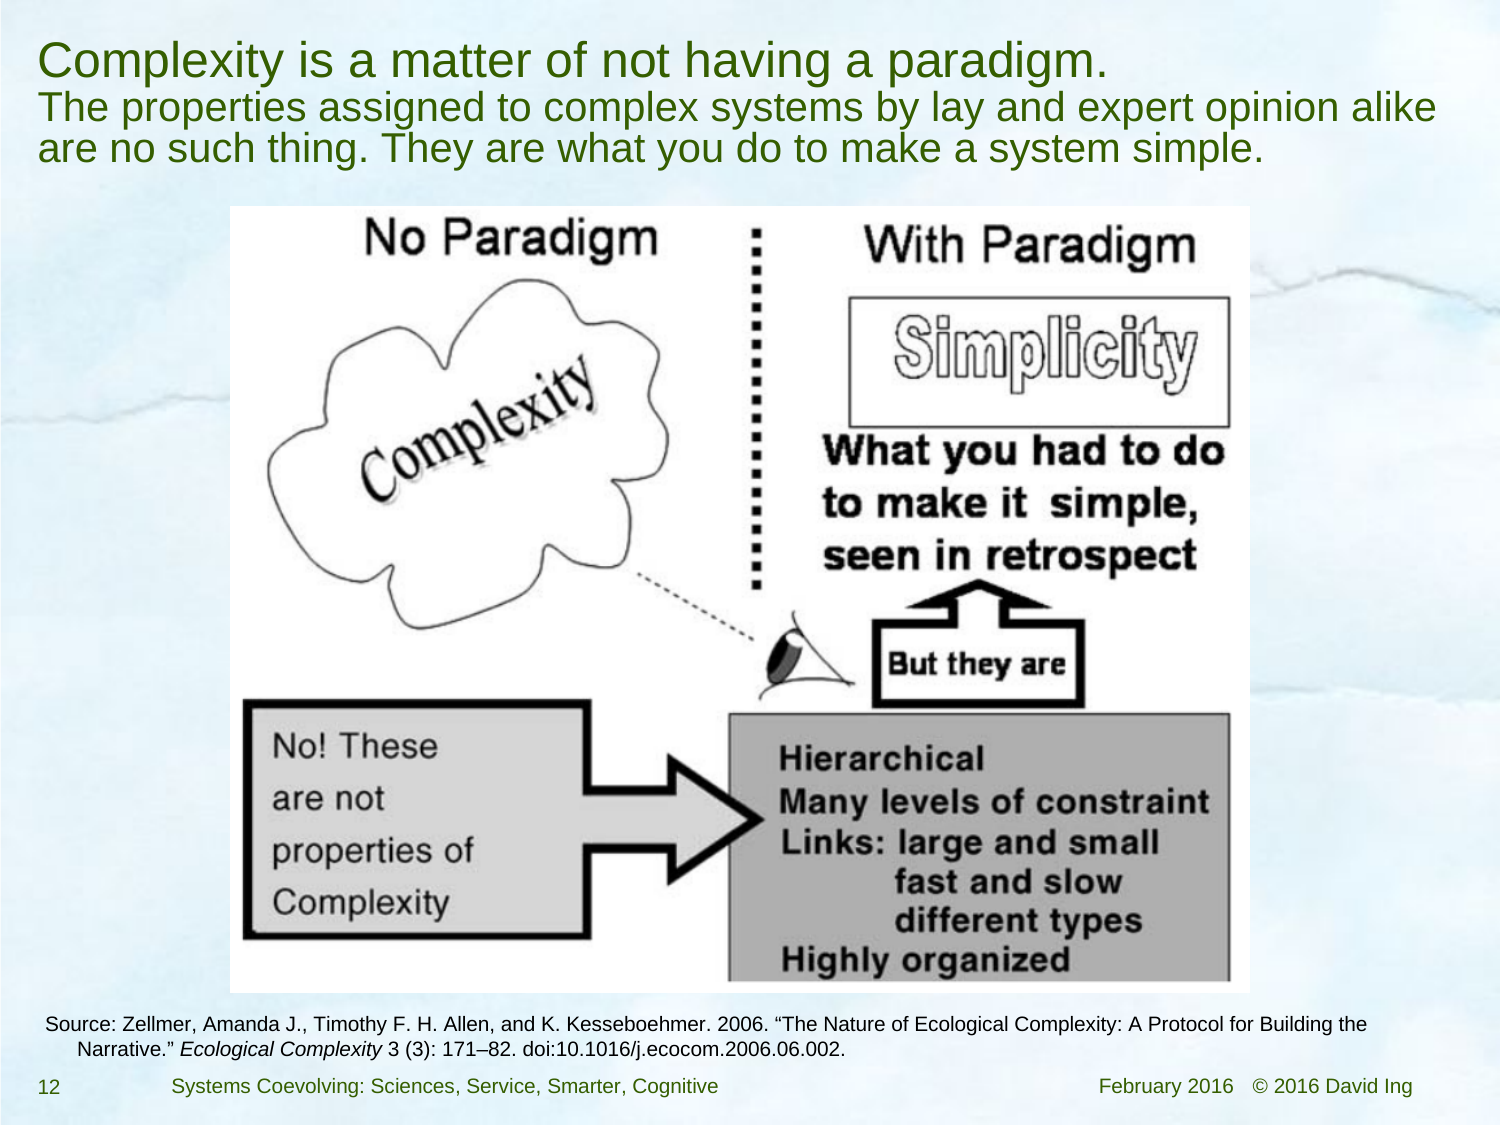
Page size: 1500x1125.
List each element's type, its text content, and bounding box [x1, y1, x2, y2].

picture [0, 0, 1500, 1125]
text_box Source: Zellmer, Amanda J., Timothy F. H. Allen, and K. Kesseboehmer. 2006. “The Nature of Ecological Complexity: A Protocol for Building the Narrative.” Ecological Complexity 3 (3): 171–82. doi:10.1016/j.ecocom.2006.06.002. - [30, 1002, 1463, 1052]
title Complexity is a matter of not having a paradigm. The properties assigned to complex systems by lay and expert opinion alike are no such thing. They are what you do to make a system simple. [37, 37, 1463, 179]
